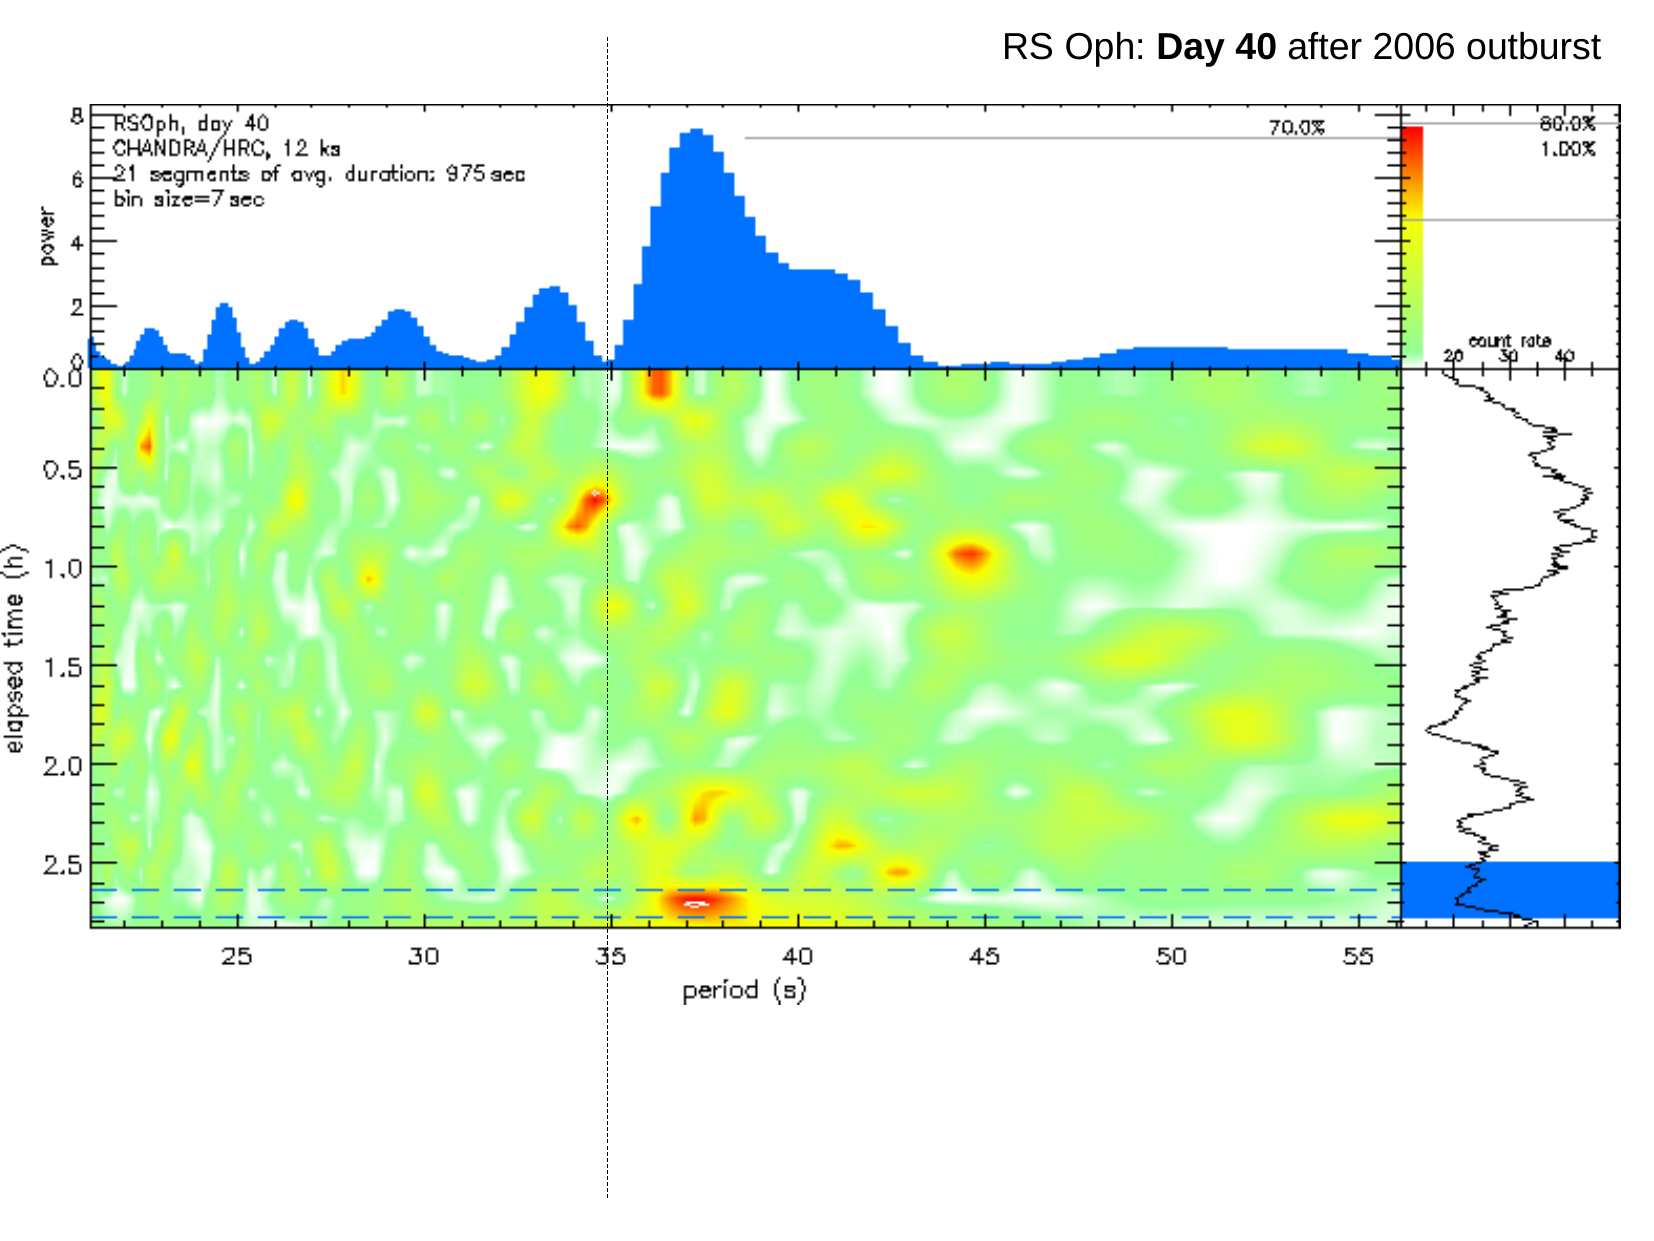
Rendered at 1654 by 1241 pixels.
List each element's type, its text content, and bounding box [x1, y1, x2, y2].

text_box RS Oph: Day 40 after 2006 outburst [987, 18, 1617, 76]
picture [0, 104, 1621, 1006]
